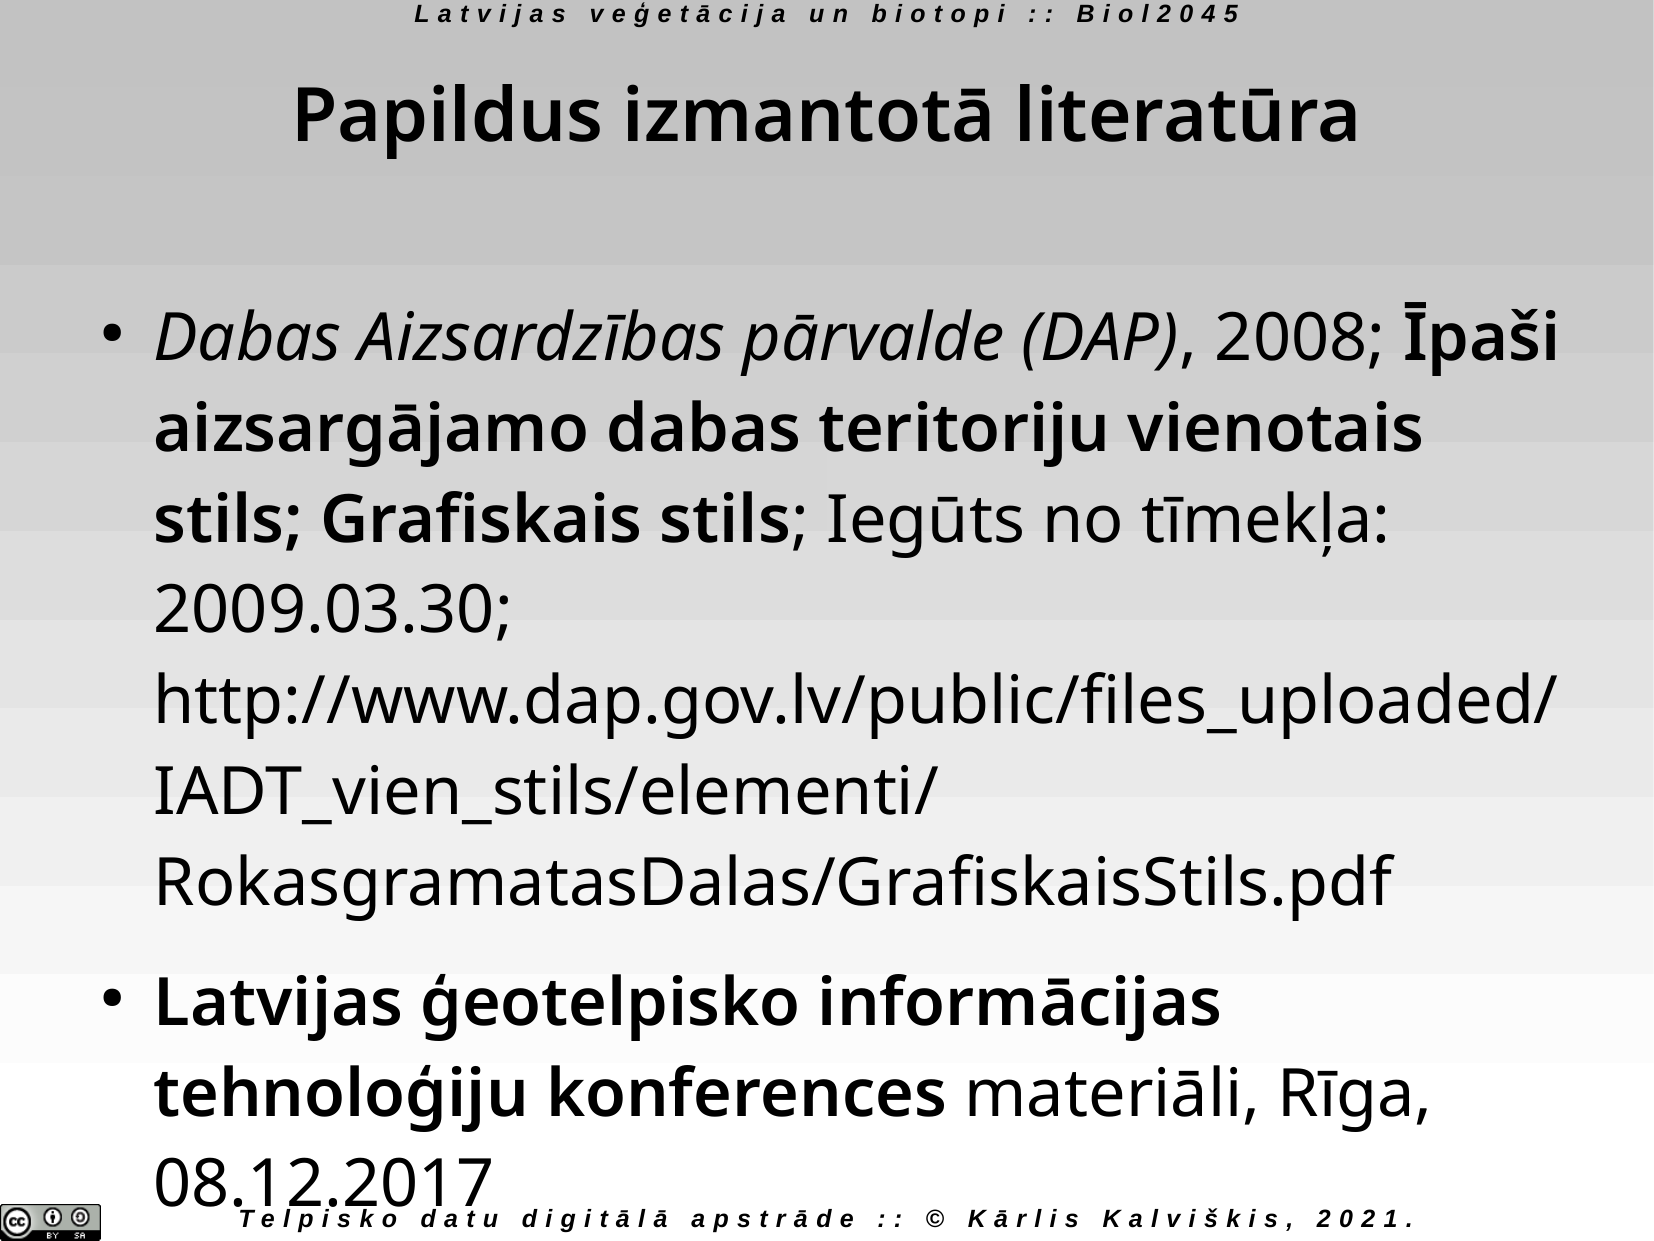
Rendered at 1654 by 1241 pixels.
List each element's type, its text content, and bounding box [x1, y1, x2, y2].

picture [0, 0, 1654, 1241]
list Dabas Aizsardzības pārvalde (DAP), 2008; Īpaši aizsargājamo dabas teritoriju vienotais stils; Grafiskais stils; Iegūts no tīmekļa: 2009.03.30; http://www.dap.gov.lv/public/files_uploaded/IADT_vien_stils/elementi/RokasgramatasDalas/GrafiskaisStils.pdf Latvijas ģeotelpisko informācijas tehnoloģiju konferences materiāli, Rīga, 08.12.2017 [82, 289, 1571, 1113]
title Papildus izmantotā literatūra [29, 40, 1625, 288]
